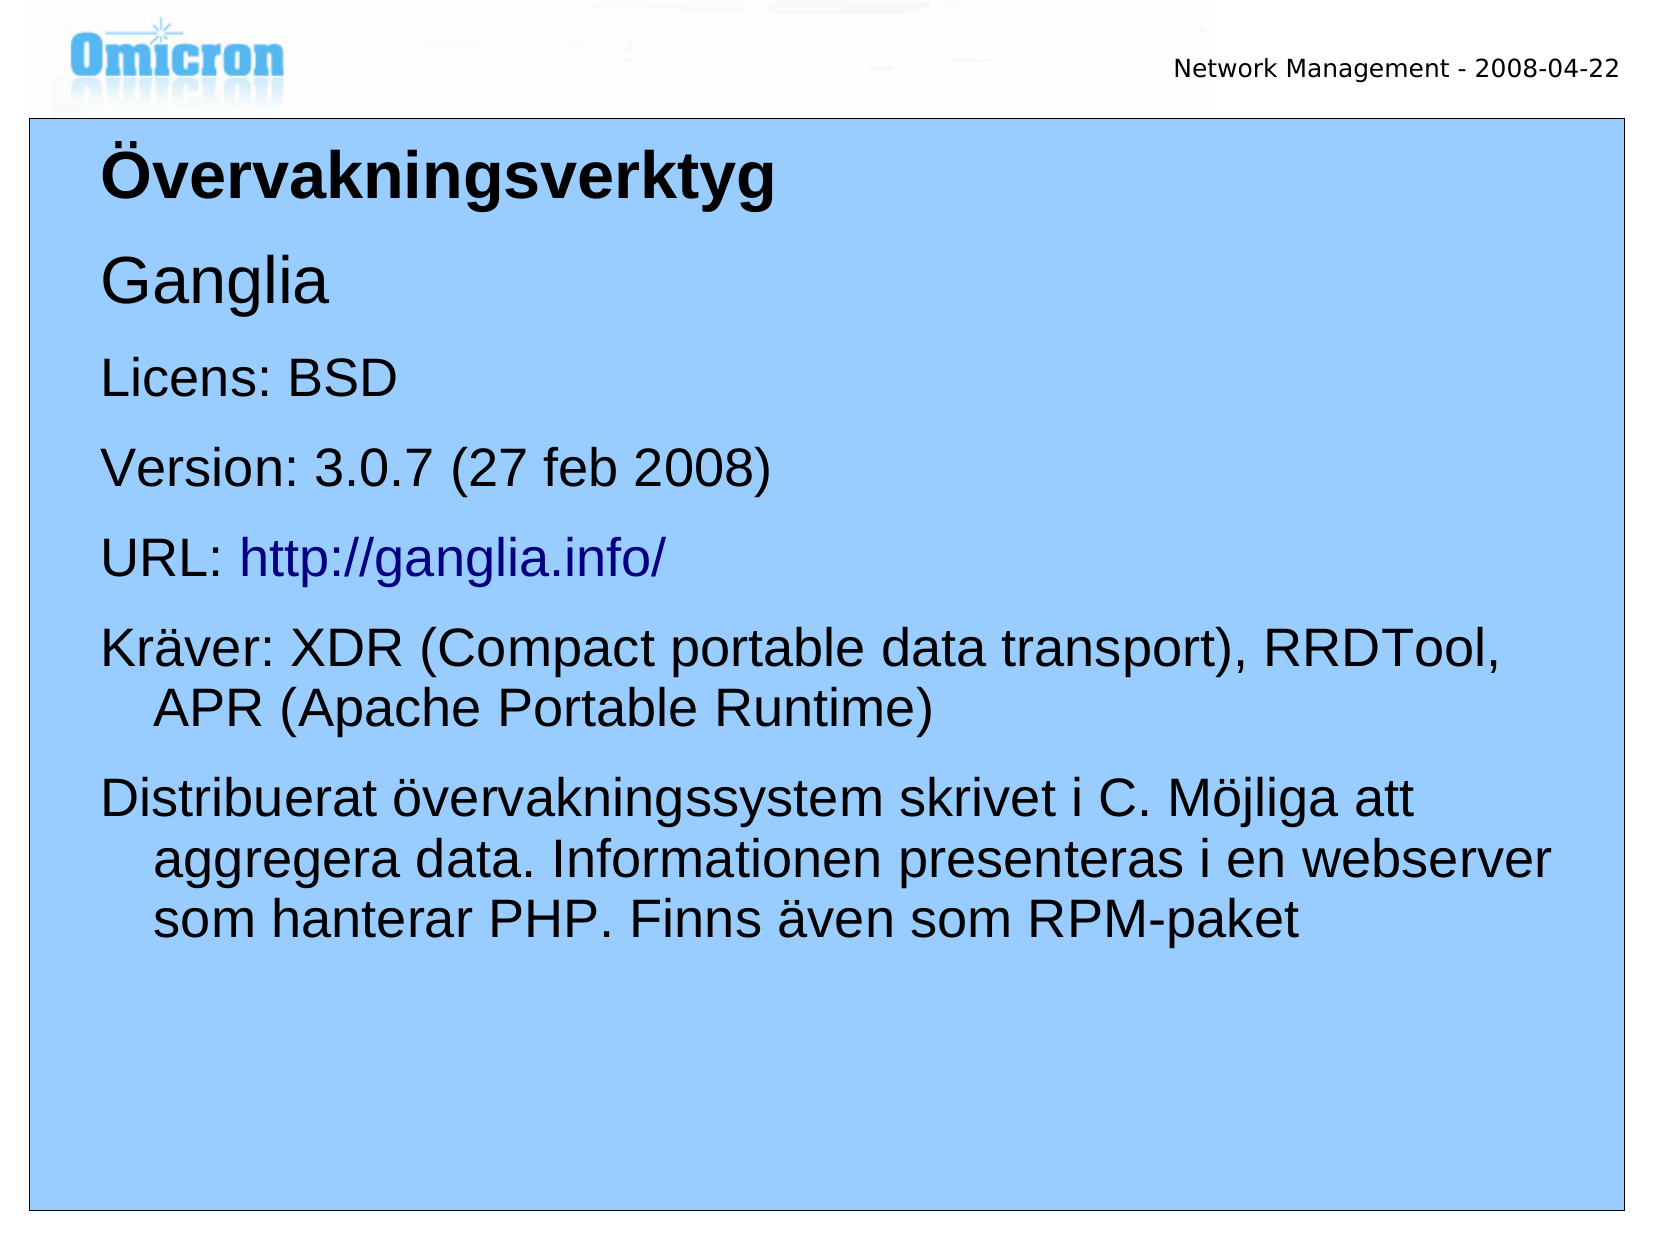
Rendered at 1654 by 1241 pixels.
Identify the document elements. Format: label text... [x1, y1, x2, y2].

list Övervakningsverktyg Ganglia Licens: BSD Version: 3.0.7 (27 feb 2008) URL: http://ganglia.info/ Kräver: XDR (Compact portable data transport), RRDTool, APR (Apache Portable Runtime) Distribuerat övervakningssystem skrivet i C. Möjliga att aggregera data. Informationen presenteras i en webserver som hanterar PHP. Finns även som RPM-paket [82, 138, 1571, 1241]
picture [29, 0, 1211, 118]
text_box Network Management - 2008-04-22 [1158, 46, 1636, 91]
text_box [29, 118, 1625, 1211]
